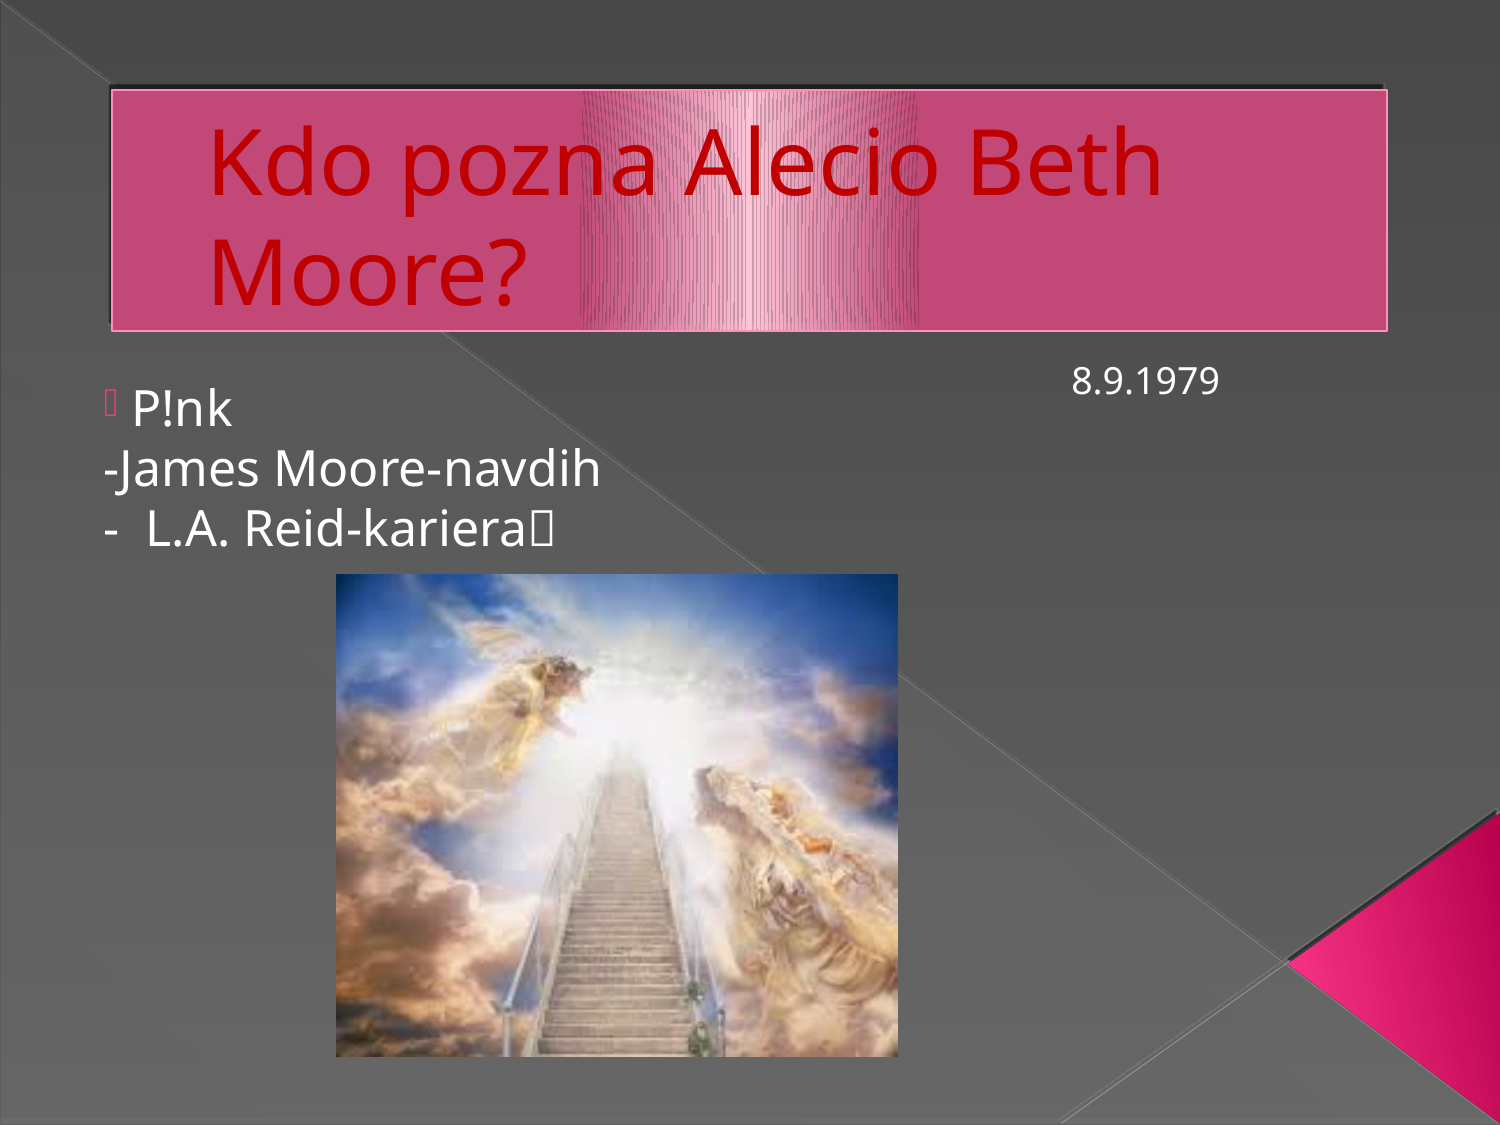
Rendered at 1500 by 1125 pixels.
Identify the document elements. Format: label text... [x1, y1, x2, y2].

title Kdo pozna Alecio Beth Moore? [112, 90, 1388, 332]
text_box 8.9.1979 [1056, 349, 1236, 410]
picture [336, 574, 898, 1057]
subtitle P!nk -James Moore-navdih - L.A. Reid-kariera [88, 369, 1412, 657]
